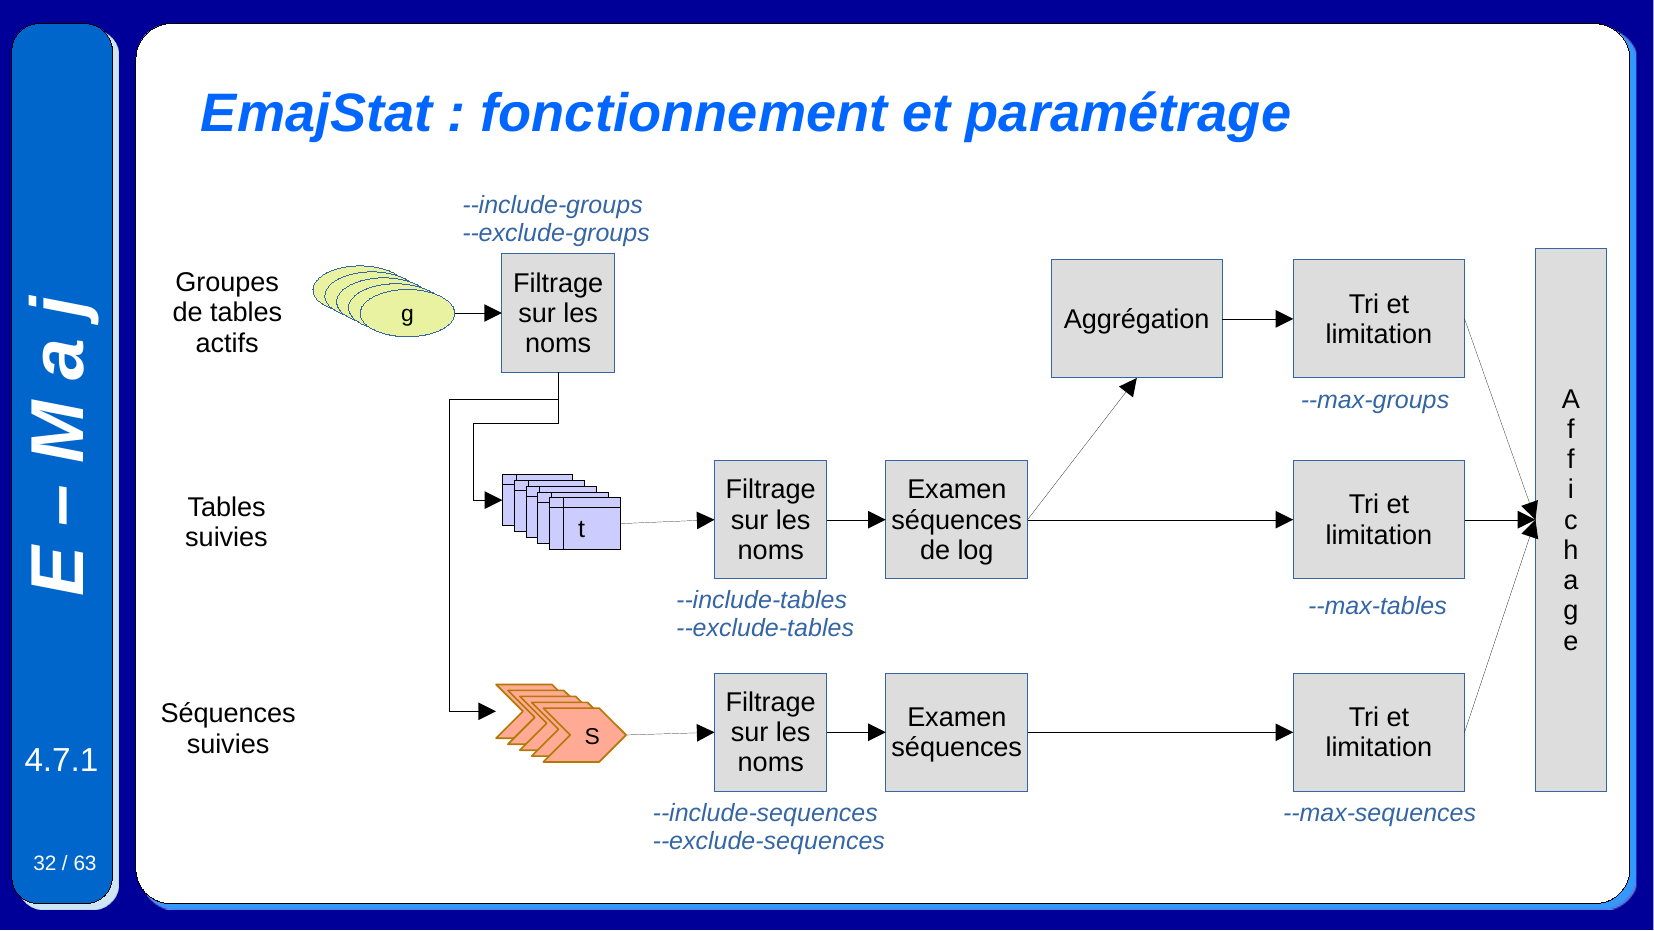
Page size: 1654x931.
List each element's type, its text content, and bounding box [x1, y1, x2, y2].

text_box Tri et limitation [1293, 259, 1465, 378]
text_box S [496, 684, 558, 739]
title EmajStat : fonctionnement et paramétrage [200, 34, 1575, 191]
text_box Filtrage sur les noms [501, 253, 615, 373]
text_box [502, 474, 609, 544]
text_box Tables suivies [170, 484, 283, 560]
text_box Filtrage sur les noms [714, 460, 827, 578]
text_box --max-tables [1293, 584, 1471, 628]
text_box --max-groups [1286, 378, 1465, 421]
text_box Séquences suivies [145, 691, 311, 767]
text_box Groupes de tables actifs [157, 259, 297, 366]
text_box Aggrégation [1051, 259, 1223, 378]
text_box Filtrage sur les noms [714, 673, 827, 791]
text_box g [360, 289, 455, 337]
text_box --max-sequences [1268, 791, 1495, 835]
text_box Tri et limitation [1293, 673, 1465, 791]
text_box Examen séquences de log [885, 460, 1028, 579]
text_box A f f i c h a g e [1535, 248, 1607, 792]
text_box Tri et limitation [1293, 460, 1465, 579]
text_box [507, 690, 594, 757]
text_box S [543, 708, 626, 762]
text_box t [549, 497, 621, 550]
text_box --include-tables --exclude-tables [661, 578, 888, 650]
text_box [312, 265, 432, 327]
text_box Examen séquences [885, 673, 1028, 792]
text_box --include-groups --exclude-groups [447, 183, 674, 254]
text_box --include-sequences --exclude-sequences [637, 791, 910, 863]
